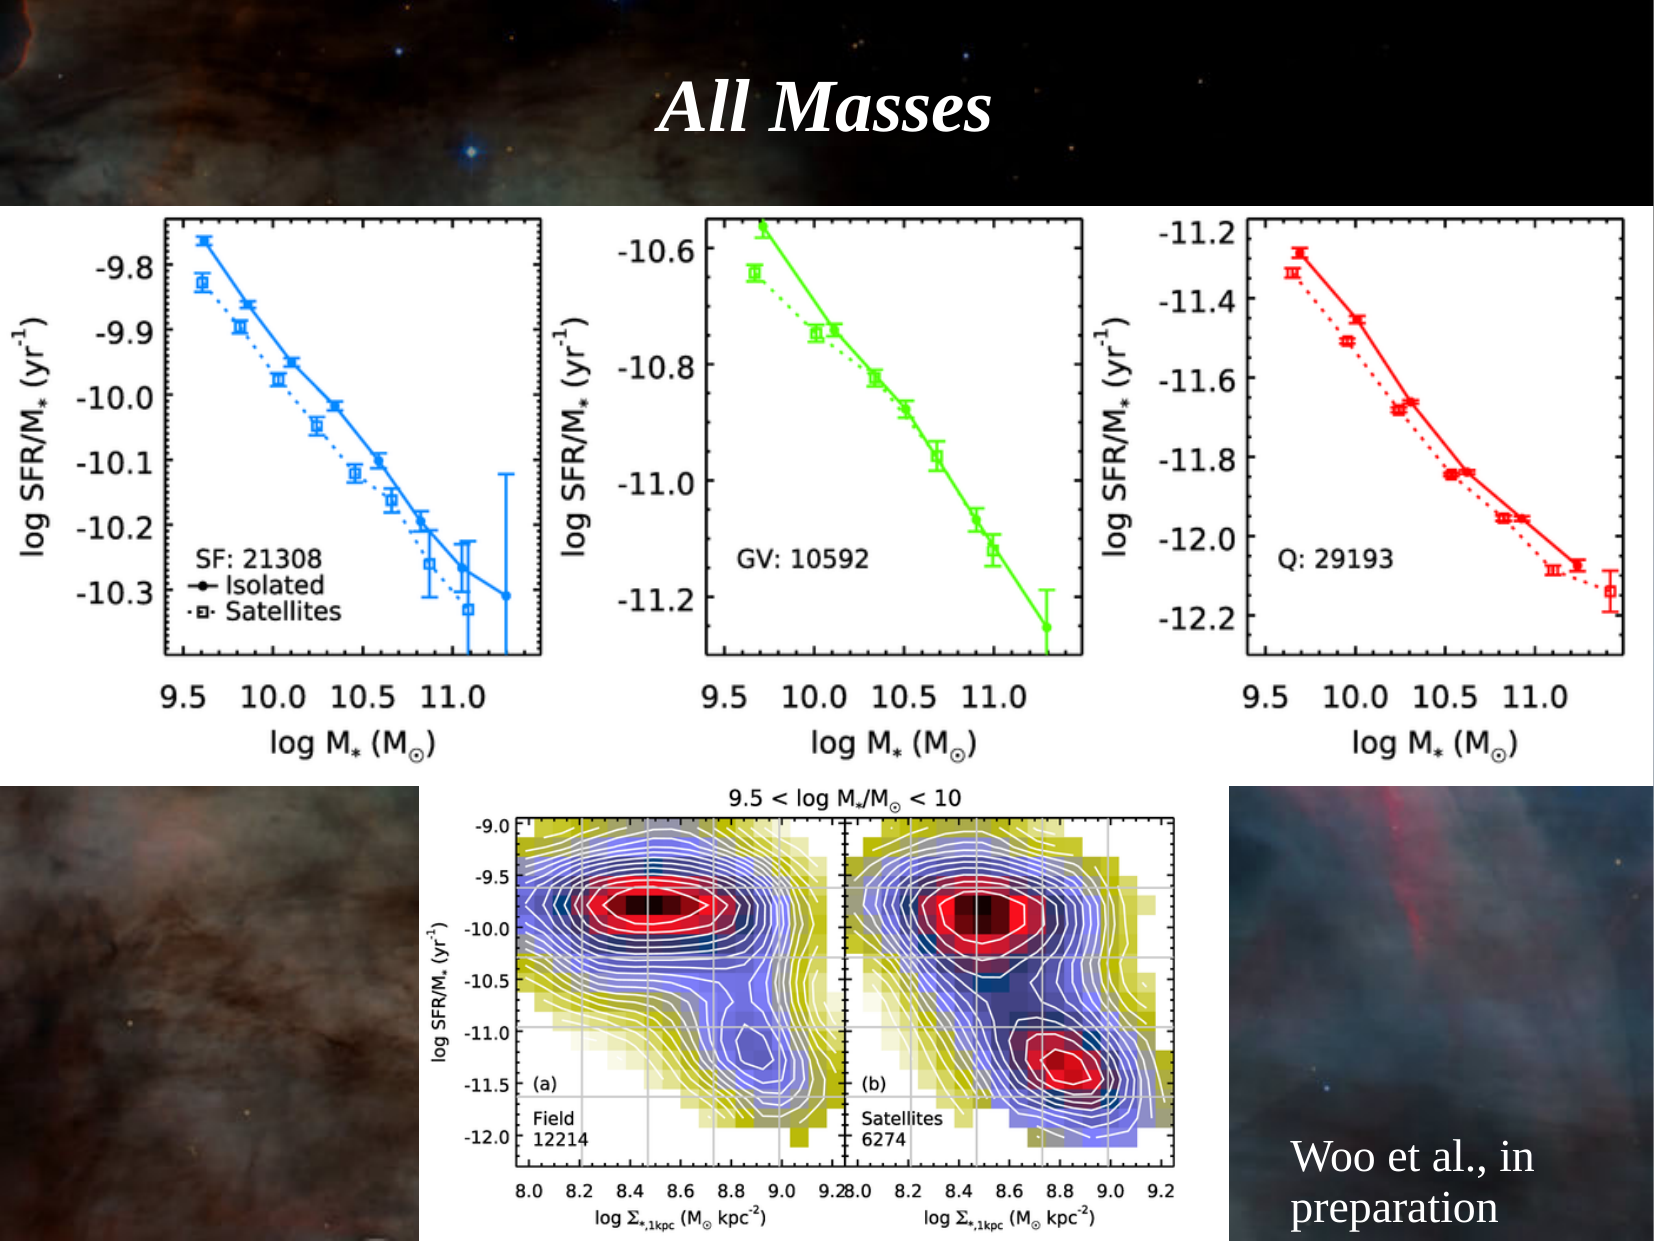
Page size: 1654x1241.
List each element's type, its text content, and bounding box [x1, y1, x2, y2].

picture [0, 0, 1654, 1241]
title All Masses [82, 2, 1571, 206]
text_box Woo et al., in preparation [1275, 1123, 1654, 1241]
